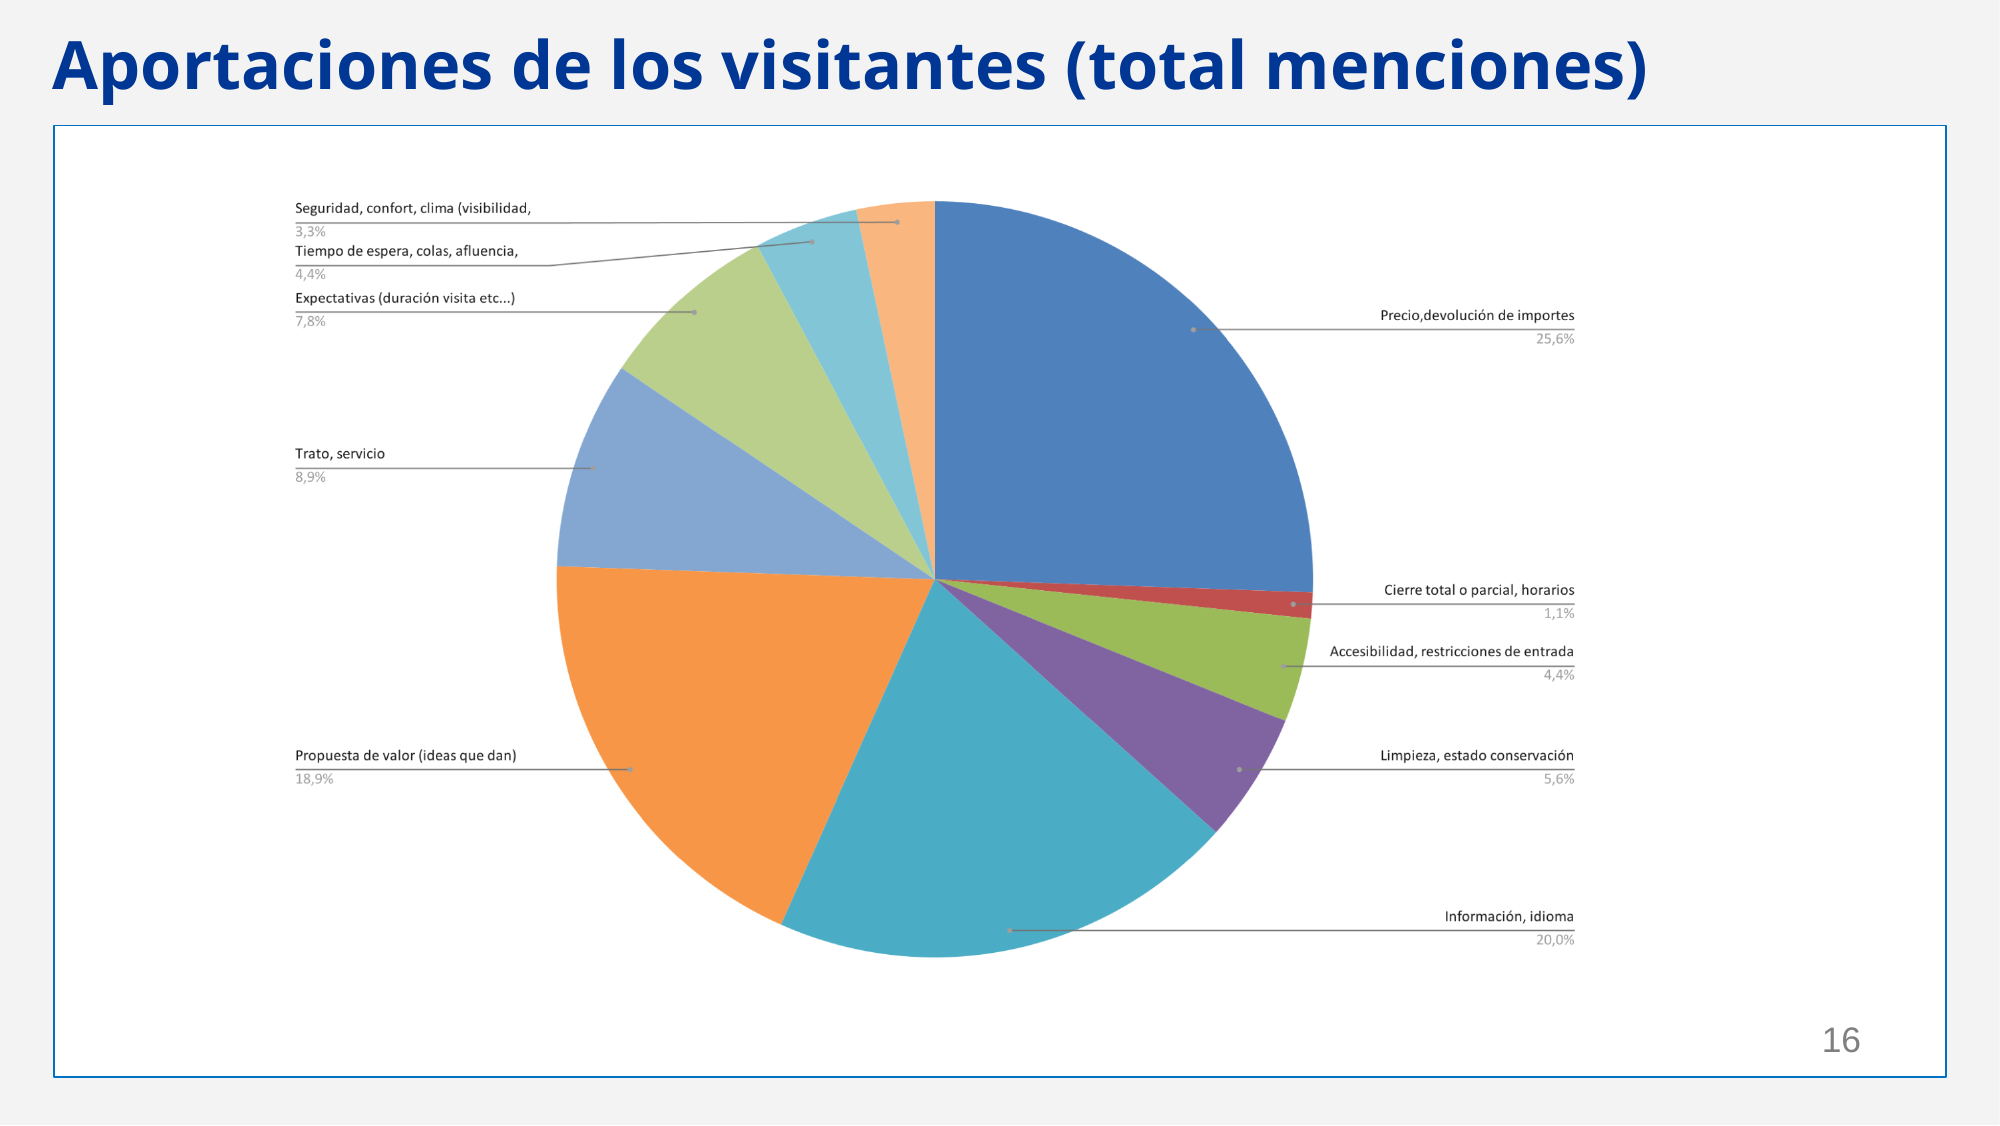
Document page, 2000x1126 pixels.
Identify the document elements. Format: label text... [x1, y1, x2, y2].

slide_number <number> [1412, 1008, 1880, 1069]
text_box Aportaciones de los visitantes (total menciones) [52, 0, 1945, 126]
picture [253, 159, 1616, 999]
text_box [53, 125, 1946, 1078]
